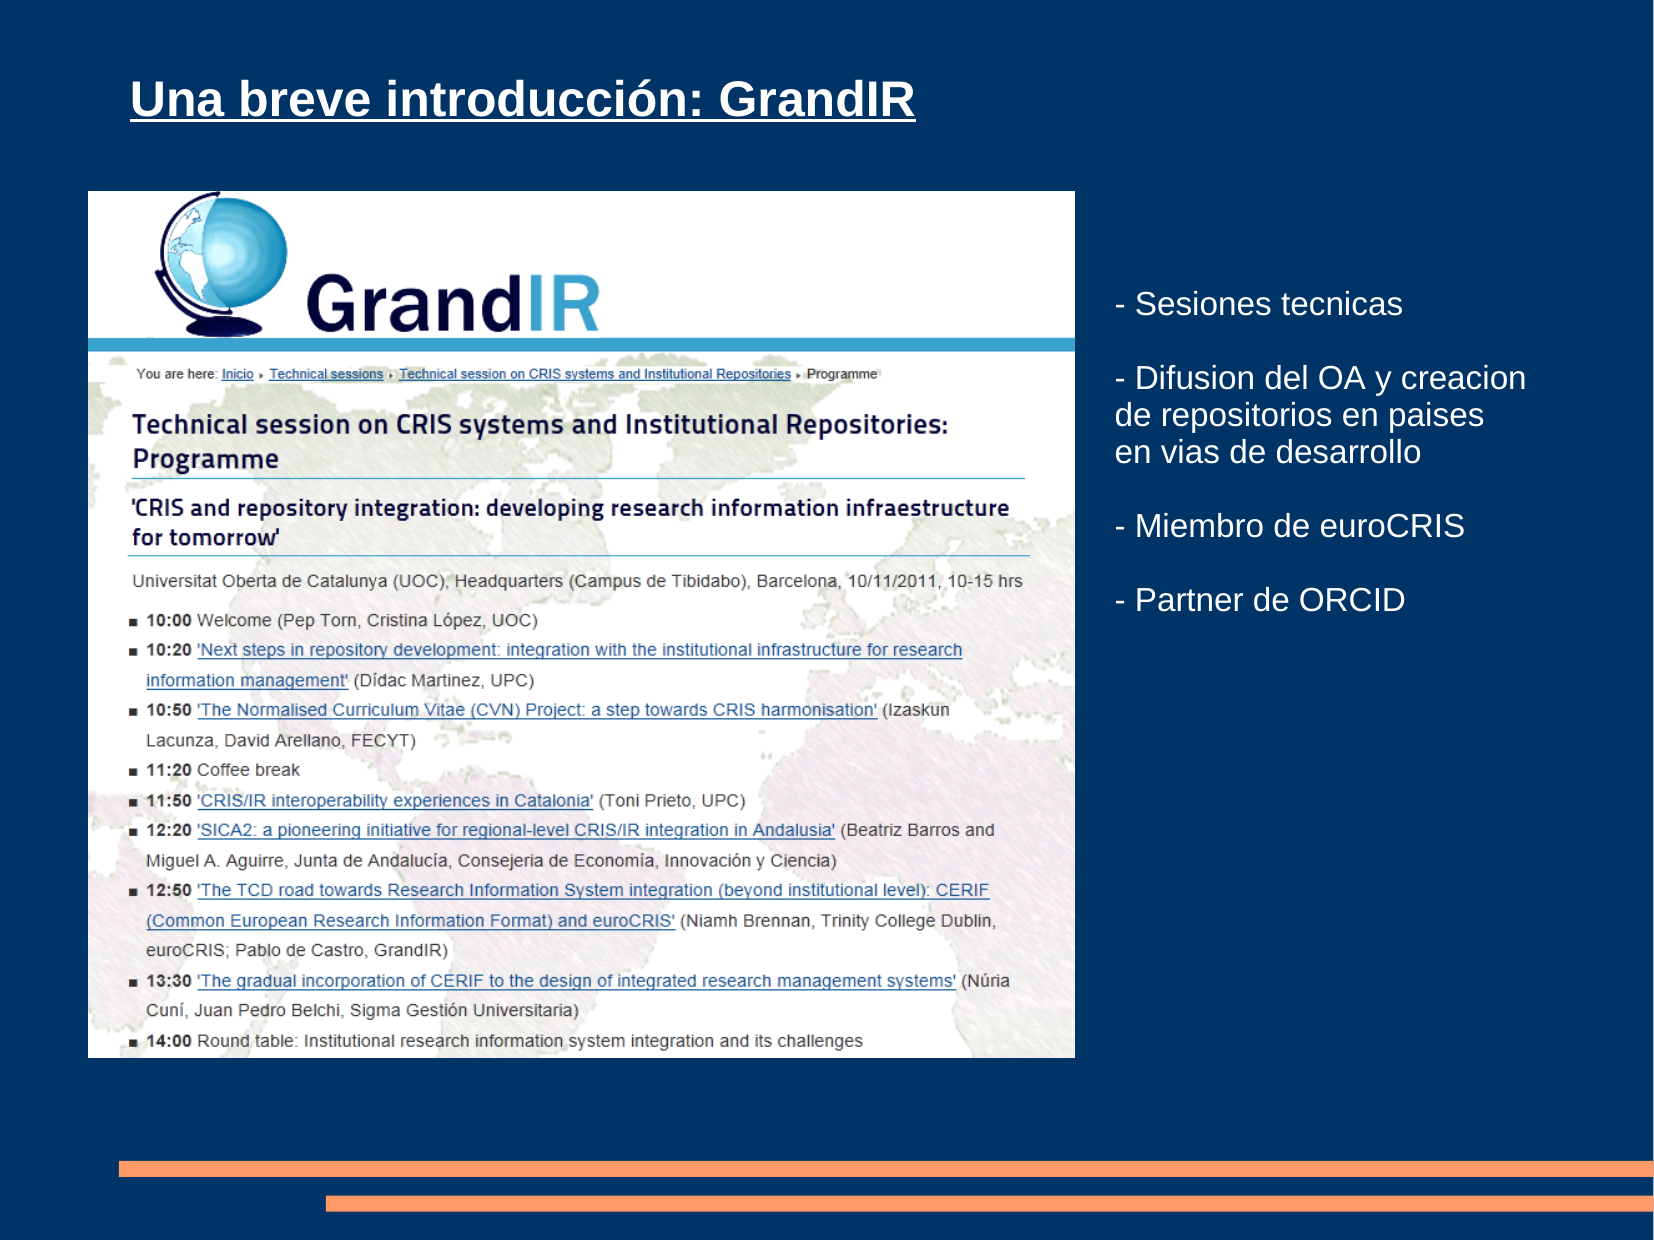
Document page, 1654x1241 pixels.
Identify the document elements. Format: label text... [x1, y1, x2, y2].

text_box Una breve introducción: GrandIR [129, 70, 917, 128]
picture [88, 191, 1075, 1058]
text_box - Sesiones tecnicas - Difusion del OA y creacion de repositorios en paises en vias de desarrollo - Miembro de euroCRIS - Partner de ORCID [1114, 285, 1537, 621]
